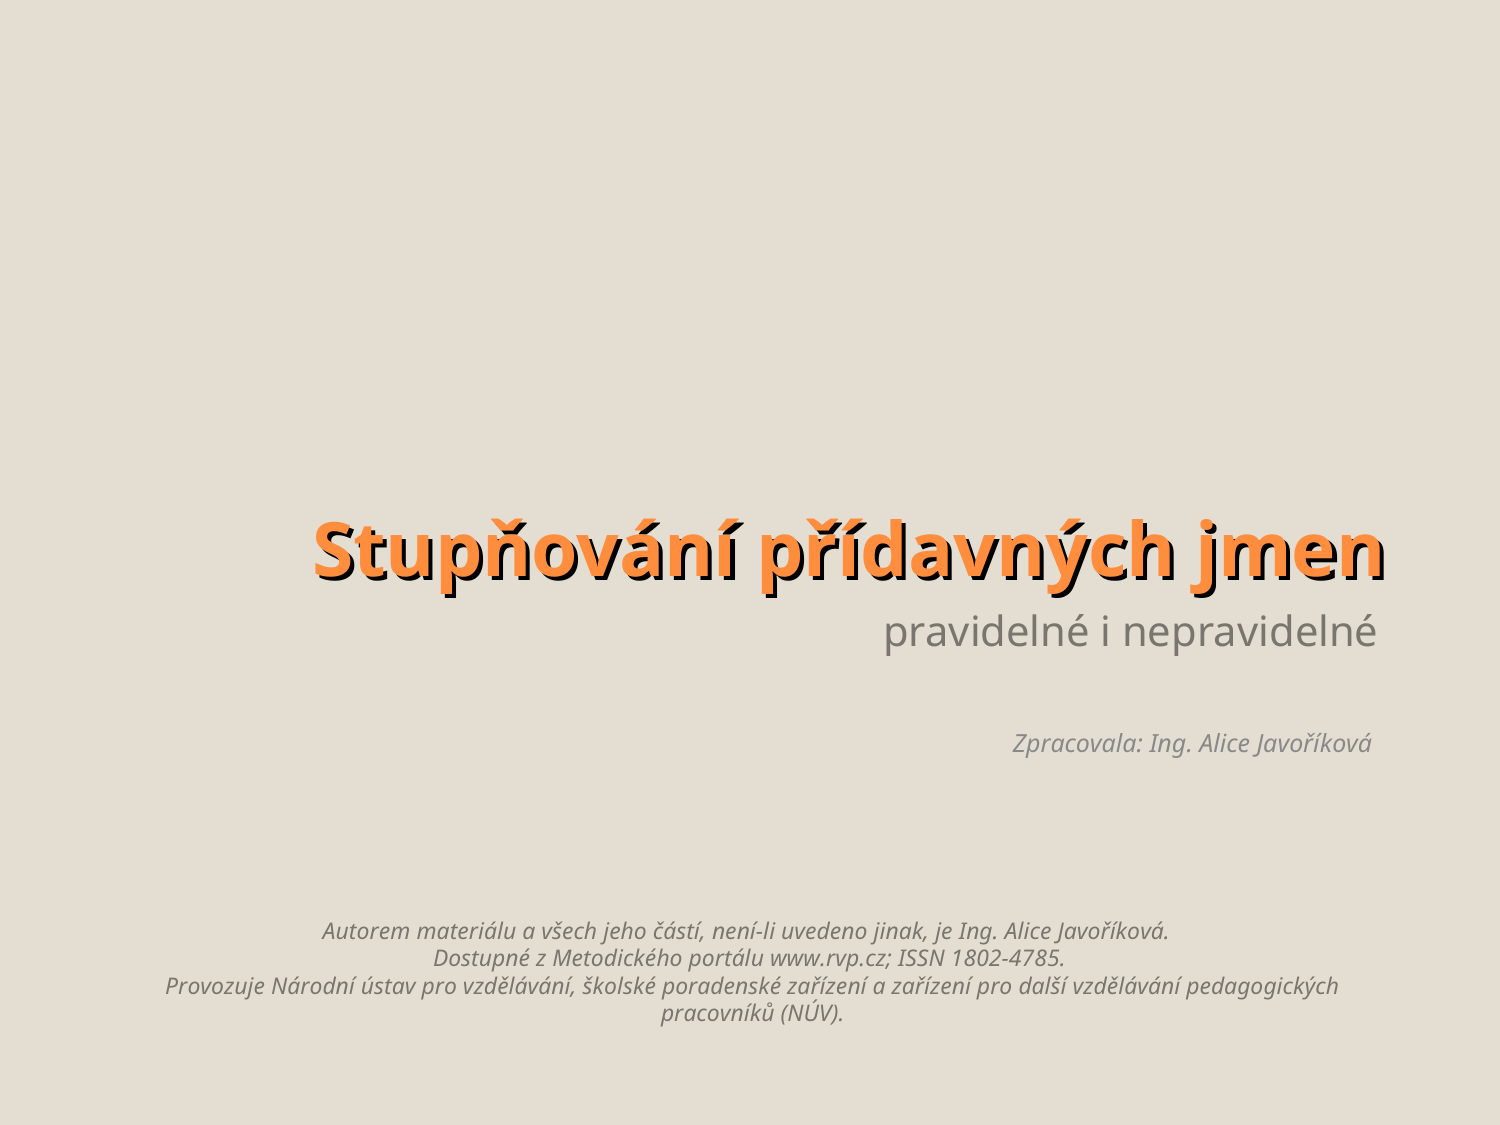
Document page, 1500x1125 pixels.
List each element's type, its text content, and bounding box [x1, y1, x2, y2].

text_box Zpracovala: Ing. Alice Javoříková [874, 720, 1388, 787]
text_box pravidelné i nepravidelné [118, 604, 1394, 755]
text_box Autorem materiálu a všech jeho částí, není-li uvedeno jinak, je Ing. Alice Javoříková. Dostupné z Metodického portálu www.rvp.cz; ISSN 1802-4785. Provozuje Národní ústav pro vzdělávání, školské poradenské zařízení a zařízení pro další vzdělávání pedagogických pracovníků (NÚV). [129, 908, 1371, 1034]
title Stupňování přídavných jmen [118, 298, 1394, 599]
